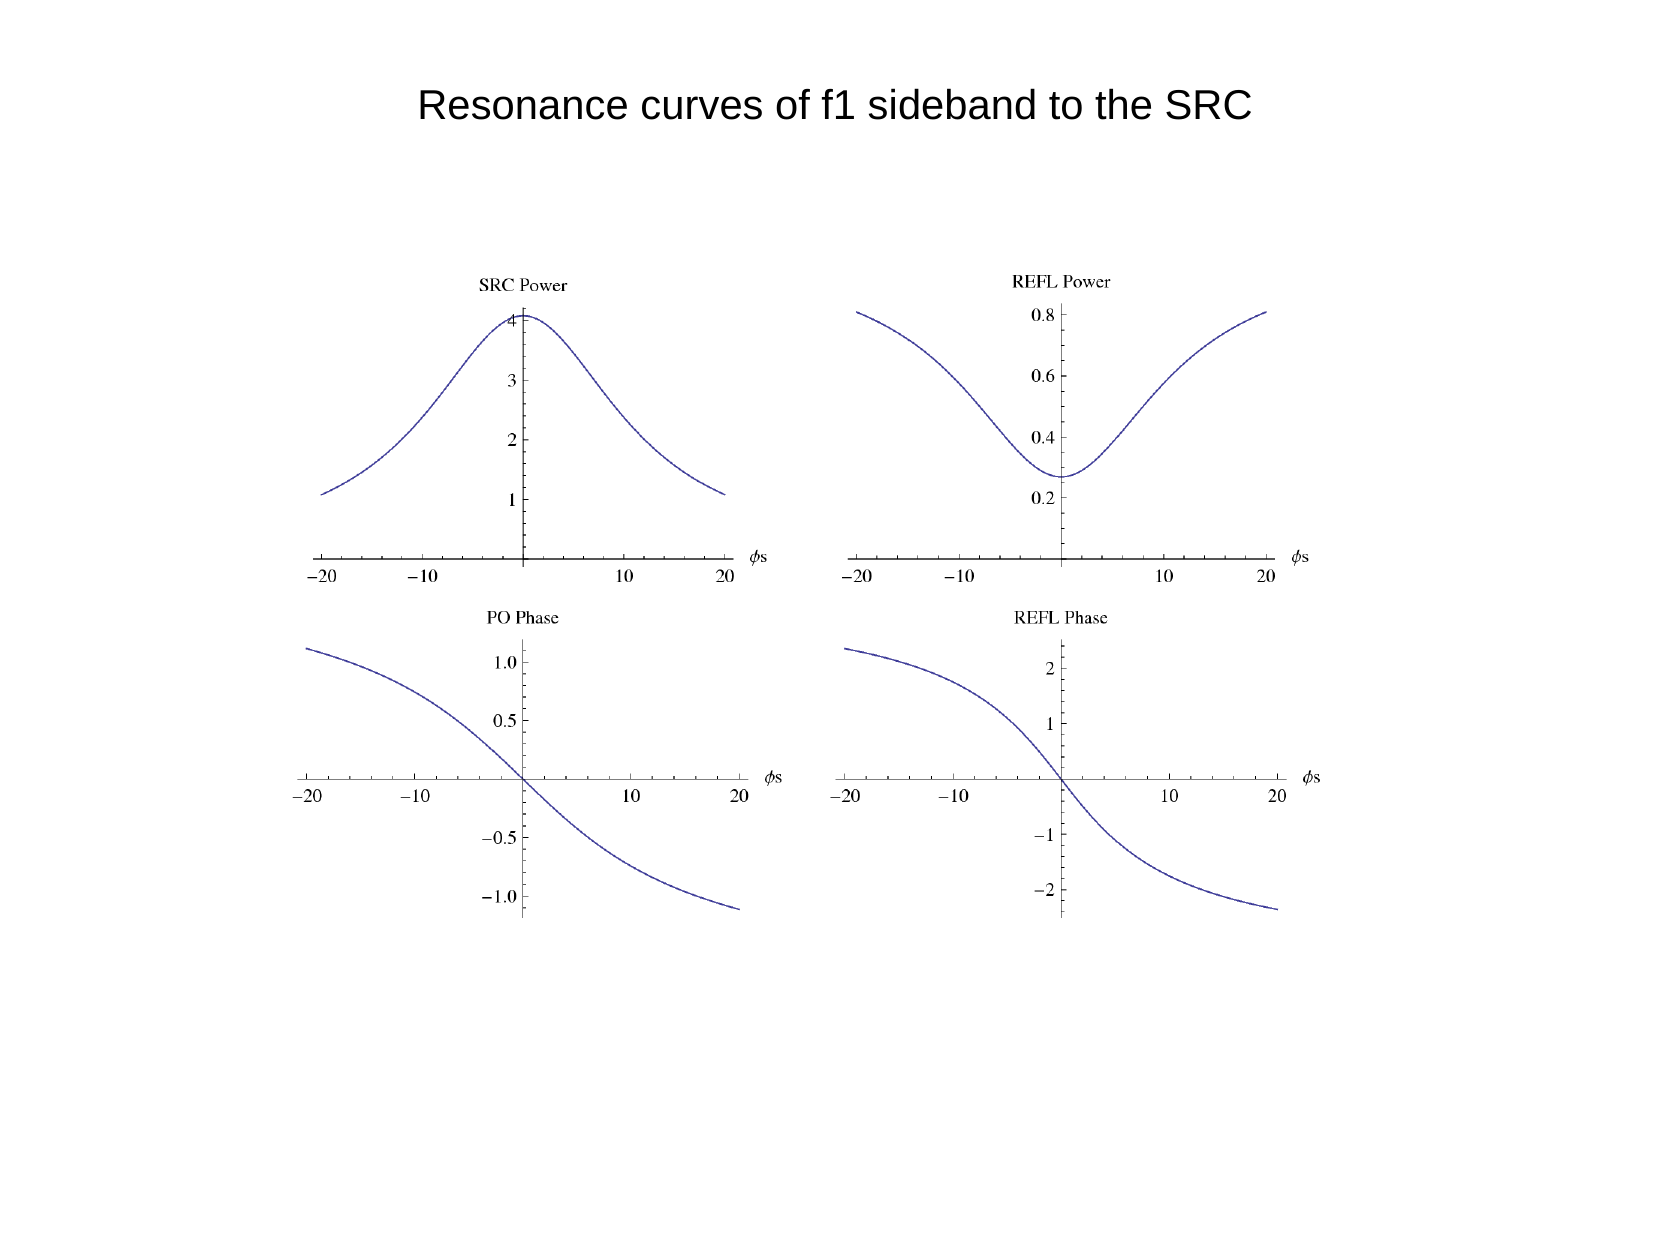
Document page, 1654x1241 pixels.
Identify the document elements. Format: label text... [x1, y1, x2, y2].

text_box Resonance curves of f1 sideband to the SRC [402, 74, 1269, 137]
picture [284, 272, 1327, 919]
